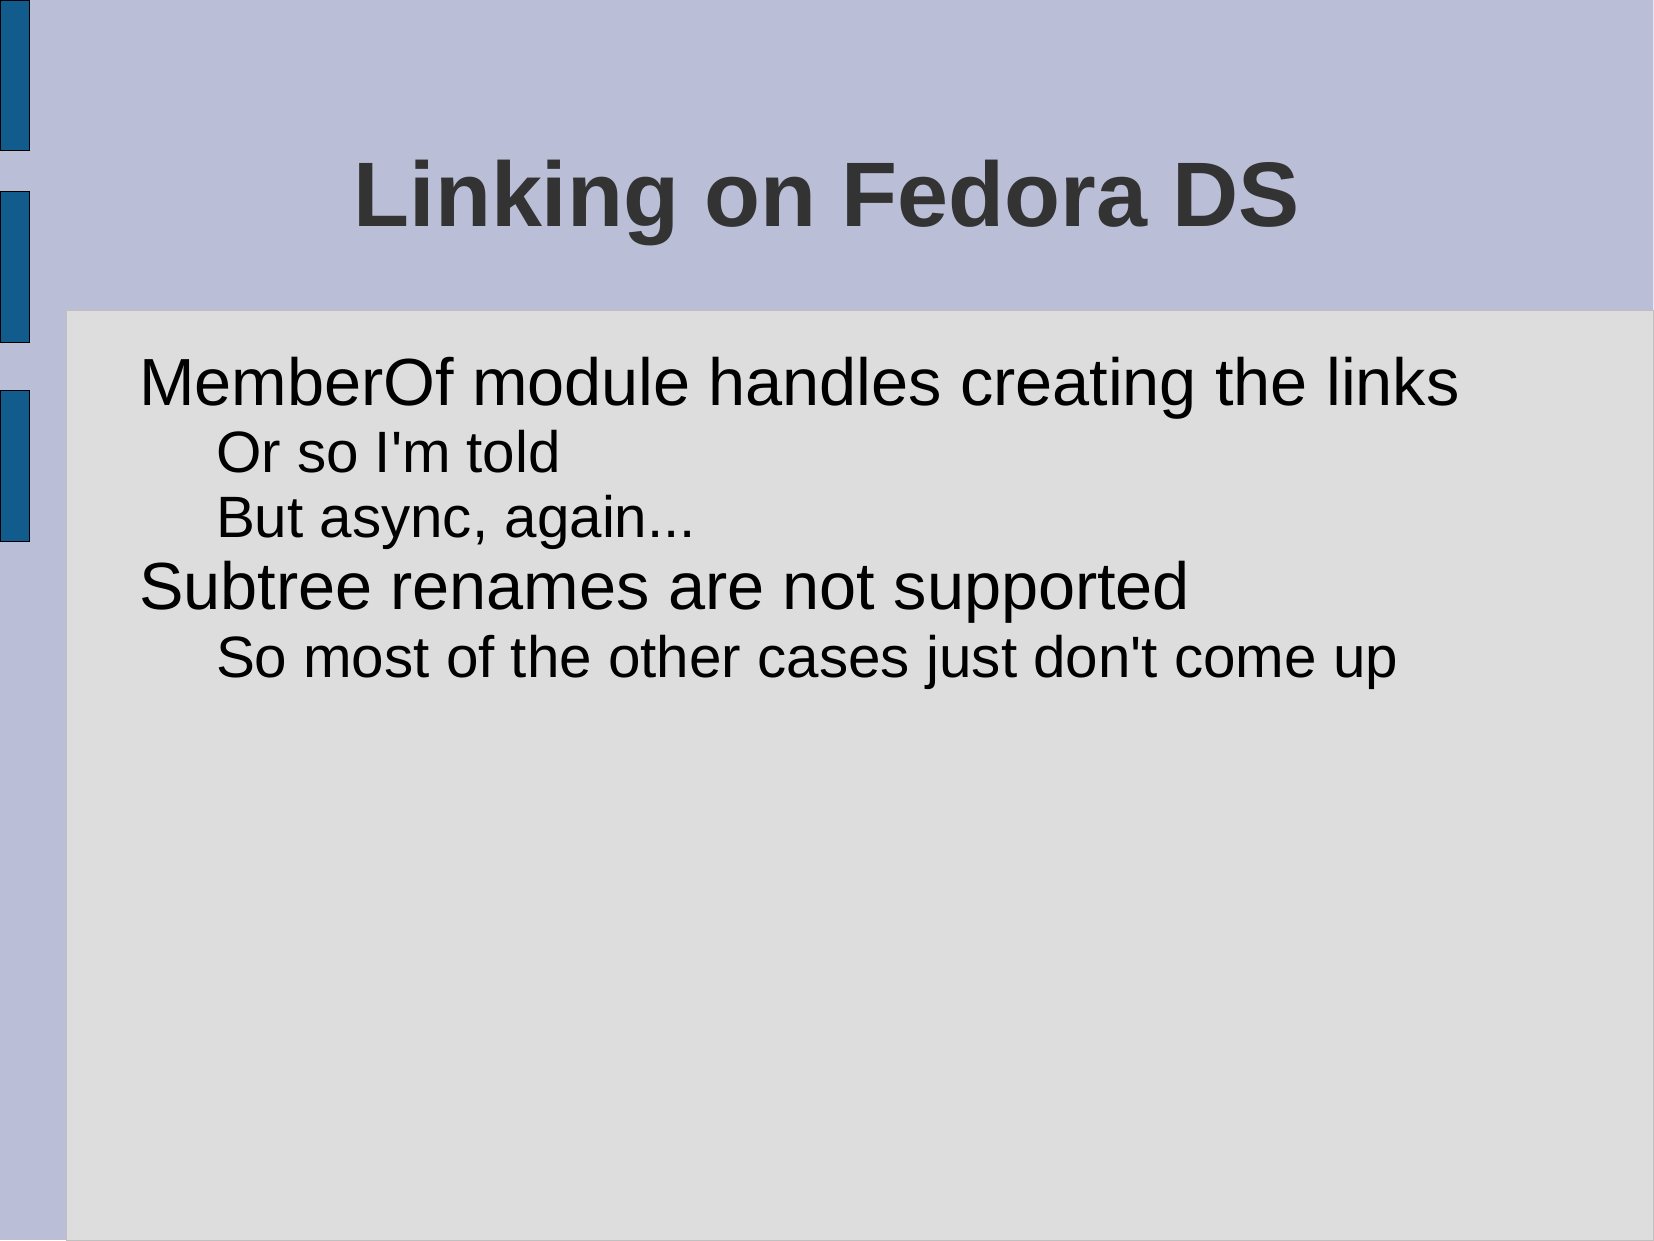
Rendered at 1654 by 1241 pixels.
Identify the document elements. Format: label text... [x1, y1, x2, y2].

list MemberOf module handles creating the links Or so I'm told But async, again... Subtree renames are not supported So most of the other cases just don't come up [121, 344, 1534, 1127]
title Linking on Fedora DS [121, 91, 1534, 299]
